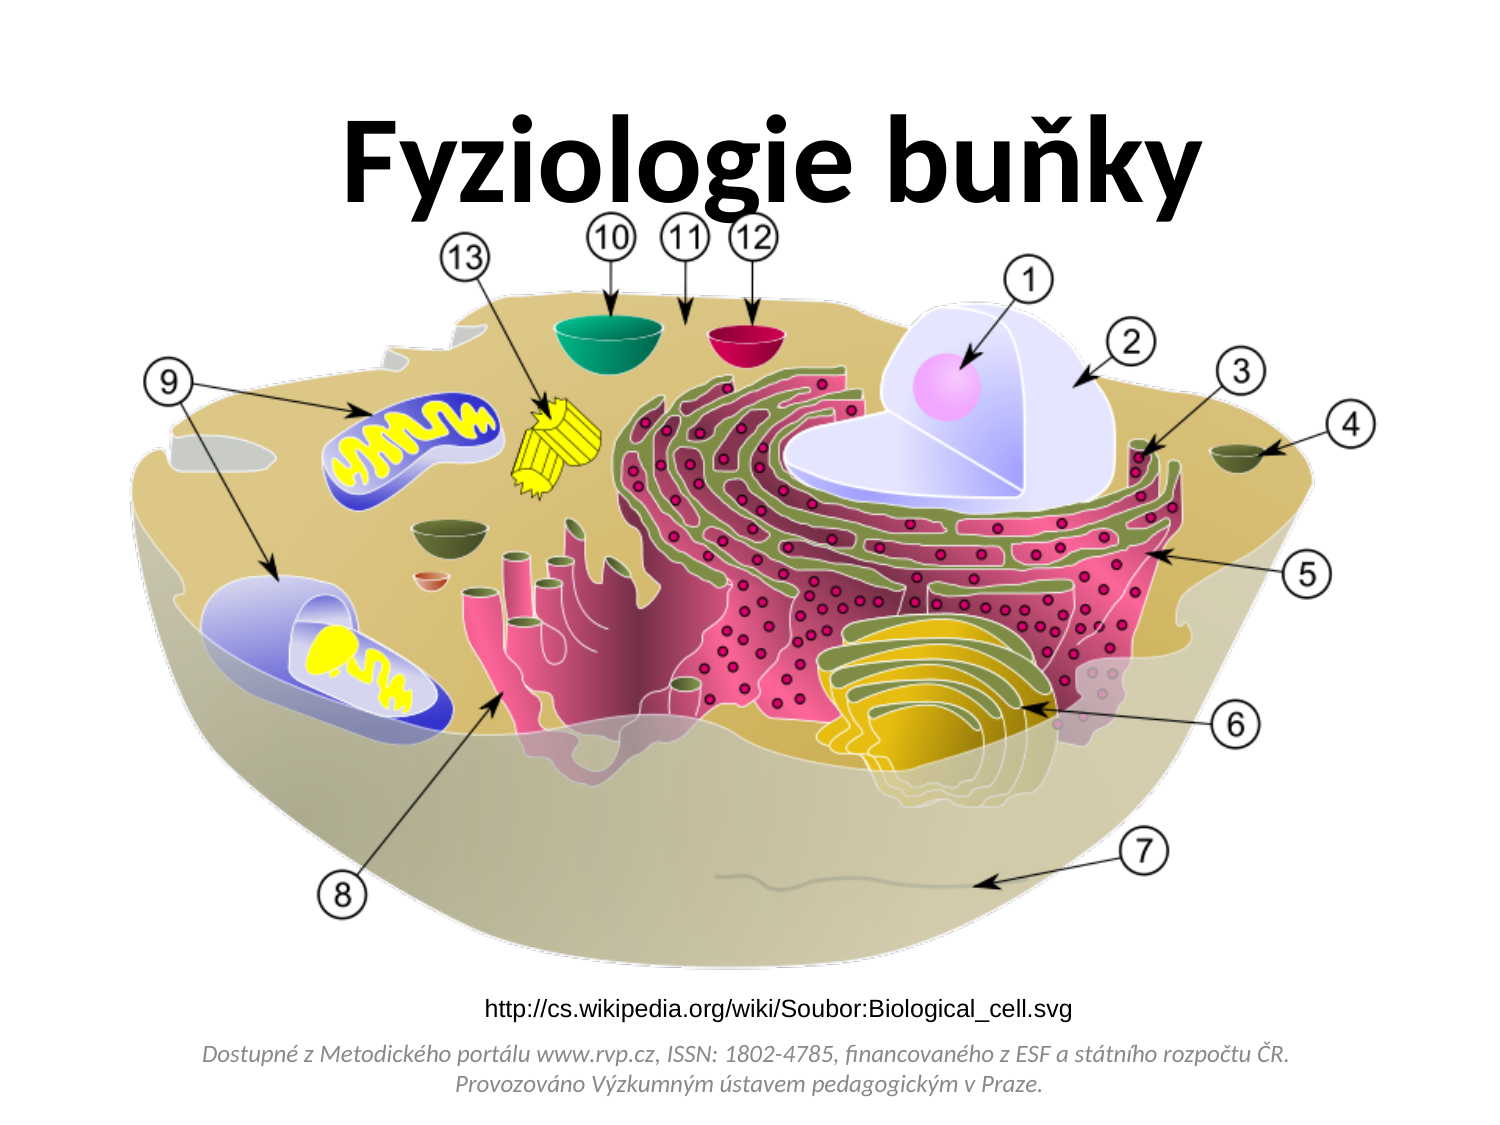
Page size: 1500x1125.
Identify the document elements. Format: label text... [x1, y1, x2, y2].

text_box Dostupné z Metodického portálu www.rvp.cz, ISSN: 1802-4785, financovaného z ESF a státního rozpočtu ČR. Provozováno Výzkumným ústavem pedagogickým v Praze. [35, 1029, 1465, 1105]
text_box http://cs.wikipedia.org/wiki/Soubor:Biological_cell.svg [257, 984, 1301, 1030]
title Fyziologie buňky [117, 35, 1430, 270]
text_box [128, 210, 1379, 971]
